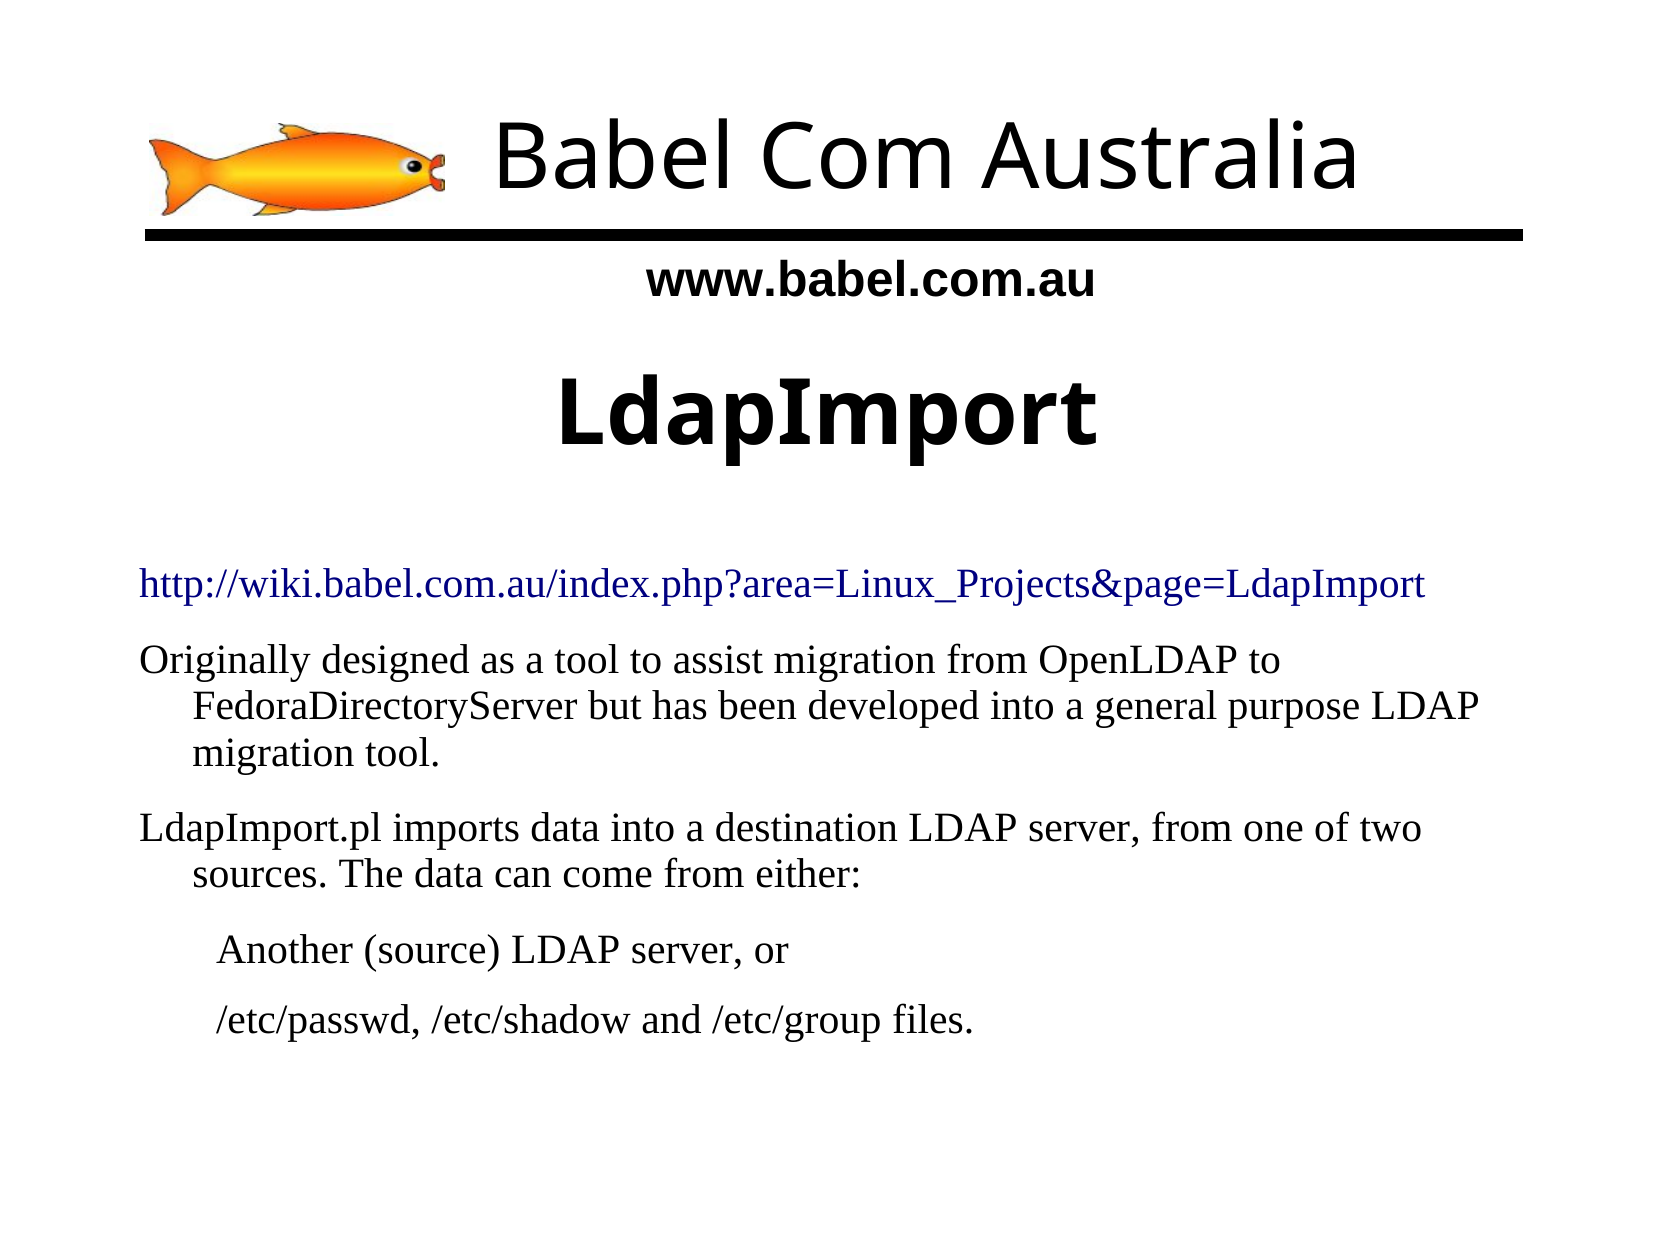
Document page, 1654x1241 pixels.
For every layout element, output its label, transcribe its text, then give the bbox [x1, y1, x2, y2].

picture [149, 123, 445, 216]
title LdapImport [126, 322, 1528, 497]
list http://wiki.babel.com.au/index.php?area=Linux_Projects&page=LdapImport Originally designed as a tool to assist migration from OpenLDAP to FedoraDirectoryServer but has been developed into a general purpose LDAP migration tool. LdapImport.pl imports data into a destination LDAP server, from one of two sources. The data can come from either: Another (source) LDAP server, or /etc/passwd, /etc/shadow and /etc/group files. [121, 560, 1534, 1127]
